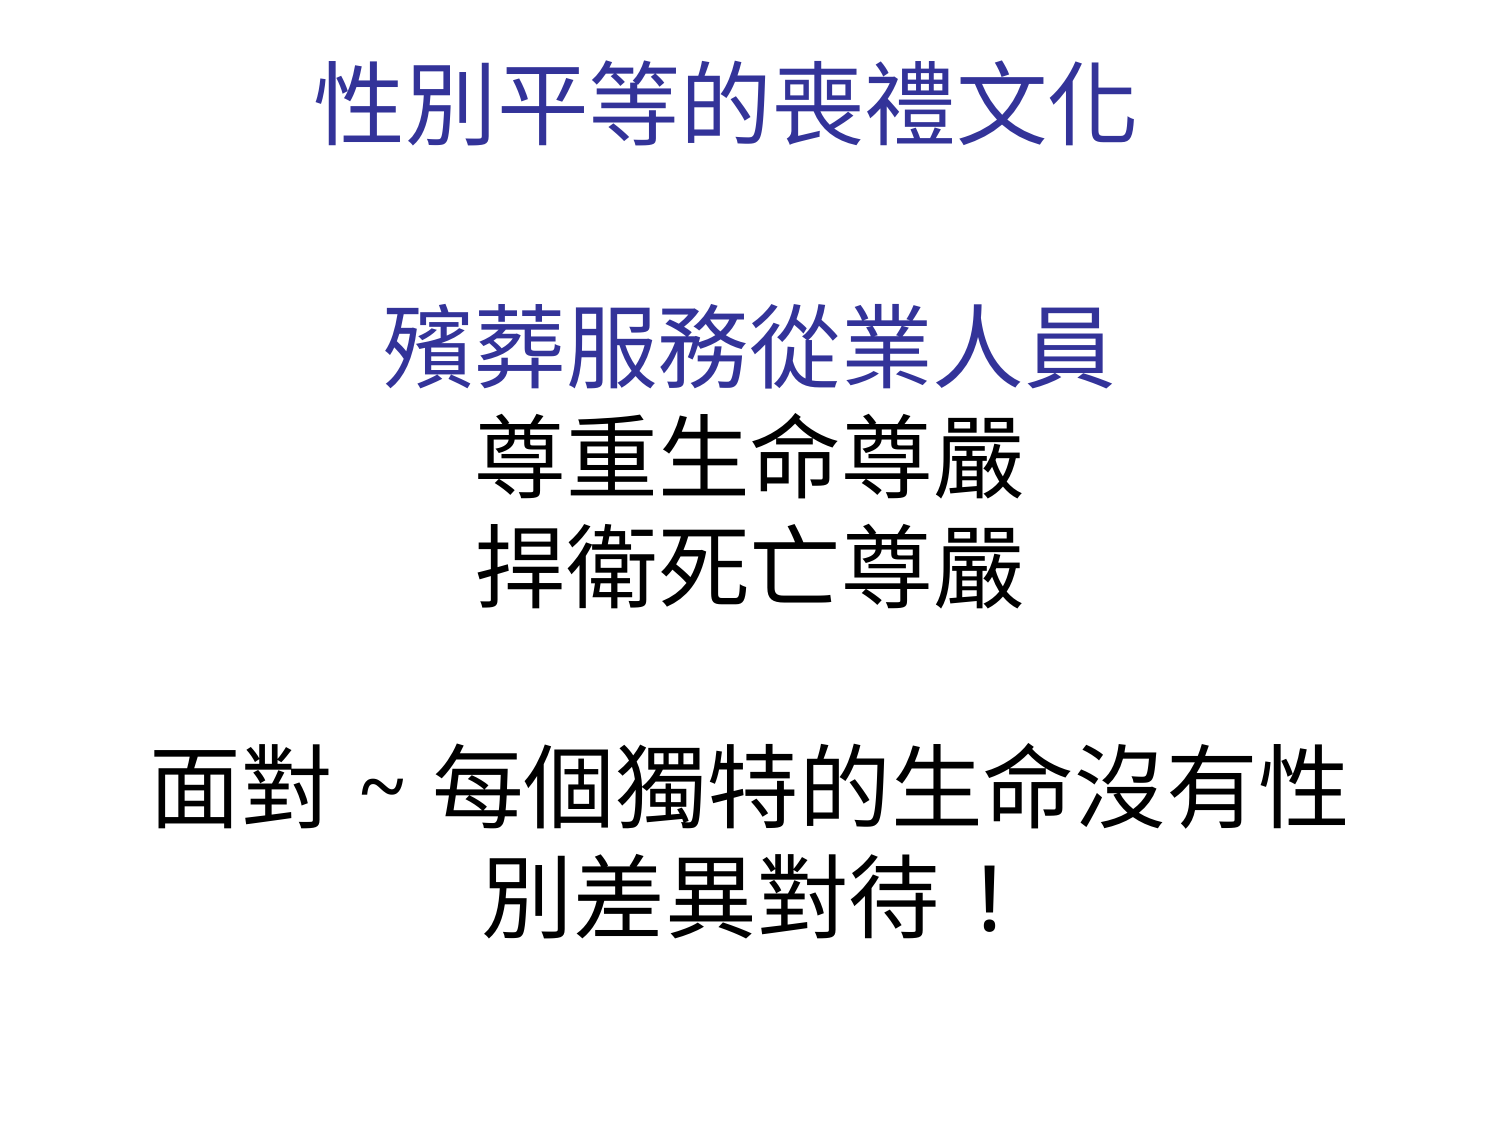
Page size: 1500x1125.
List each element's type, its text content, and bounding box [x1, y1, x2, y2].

title 性別平等的喪禮文化 [112, 30, 1388, 173]
text_box 殯葬服務從業人員 尊重生命尊嚴 捍衛死亡尊嚴 面對~每個獨特的生命沒有性別差異對待! [112, 373, 1388, 976]
